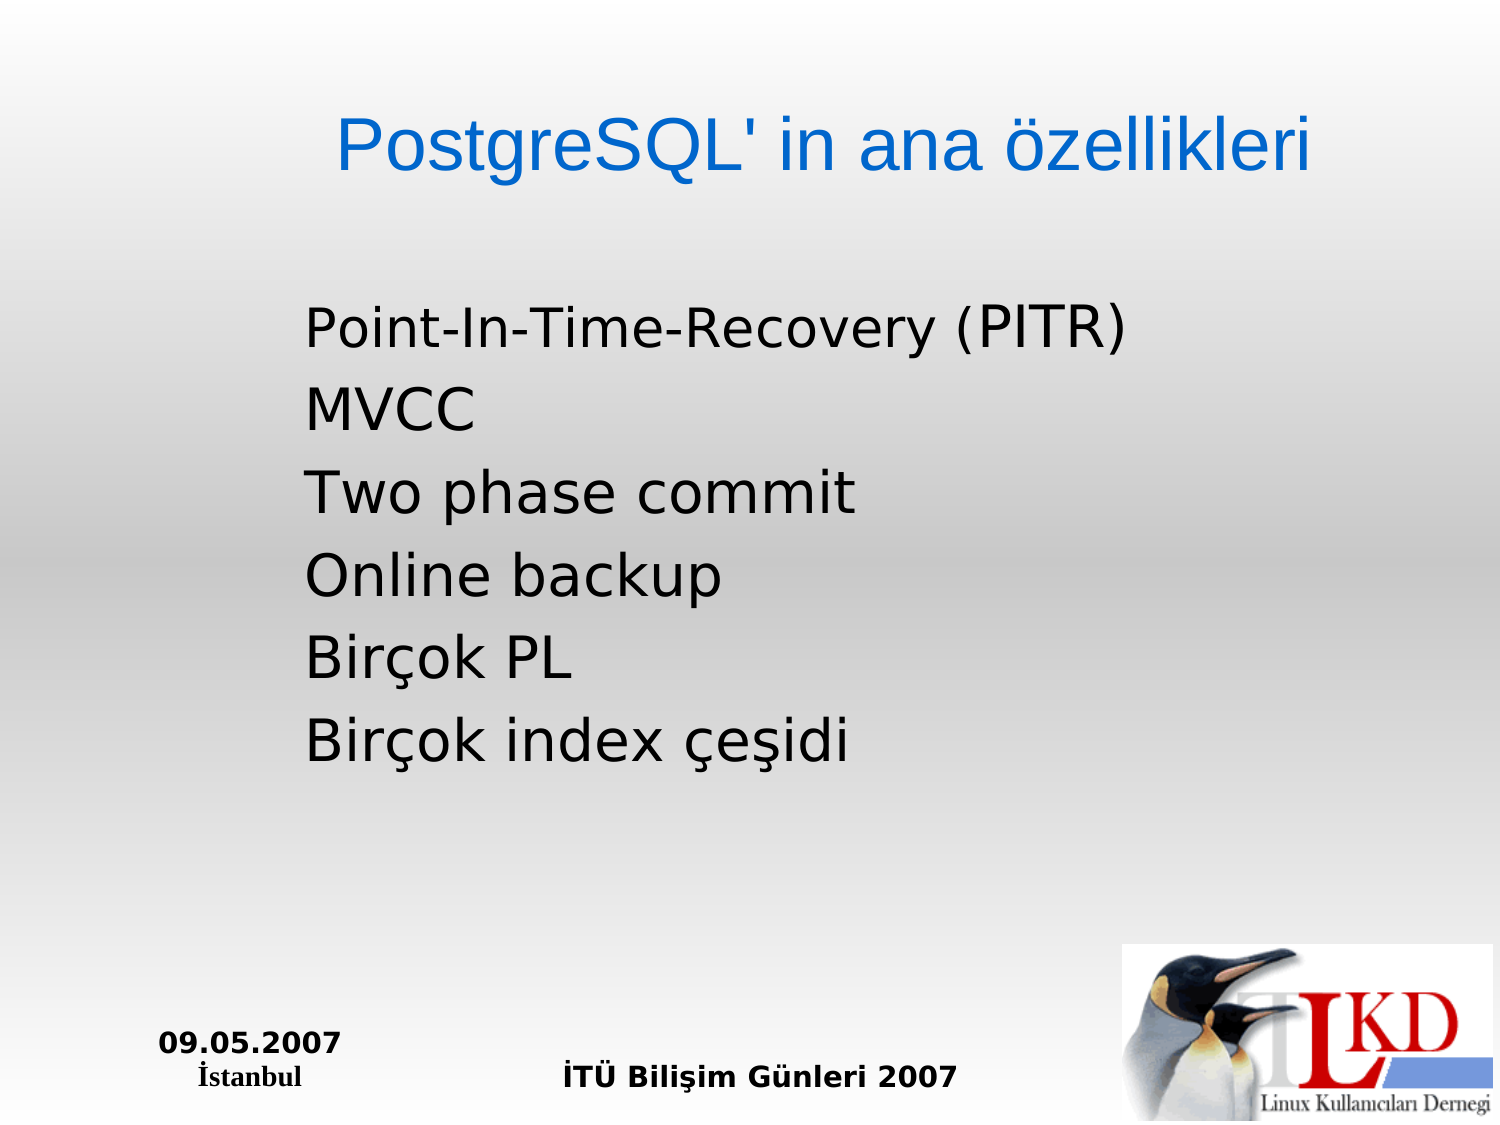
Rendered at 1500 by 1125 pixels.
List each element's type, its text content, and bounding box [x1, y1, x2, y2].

list Point-In-Time-Recovery (PITR) MVCC Two phase commit Online backup Birçok PL Birçok index çeşidi [207, 293, 1407, 969]
title PostgreSQL' in ana özellikleri [224, 49, 1425, 238]
picture [1122, 944, 1493, 1121]
